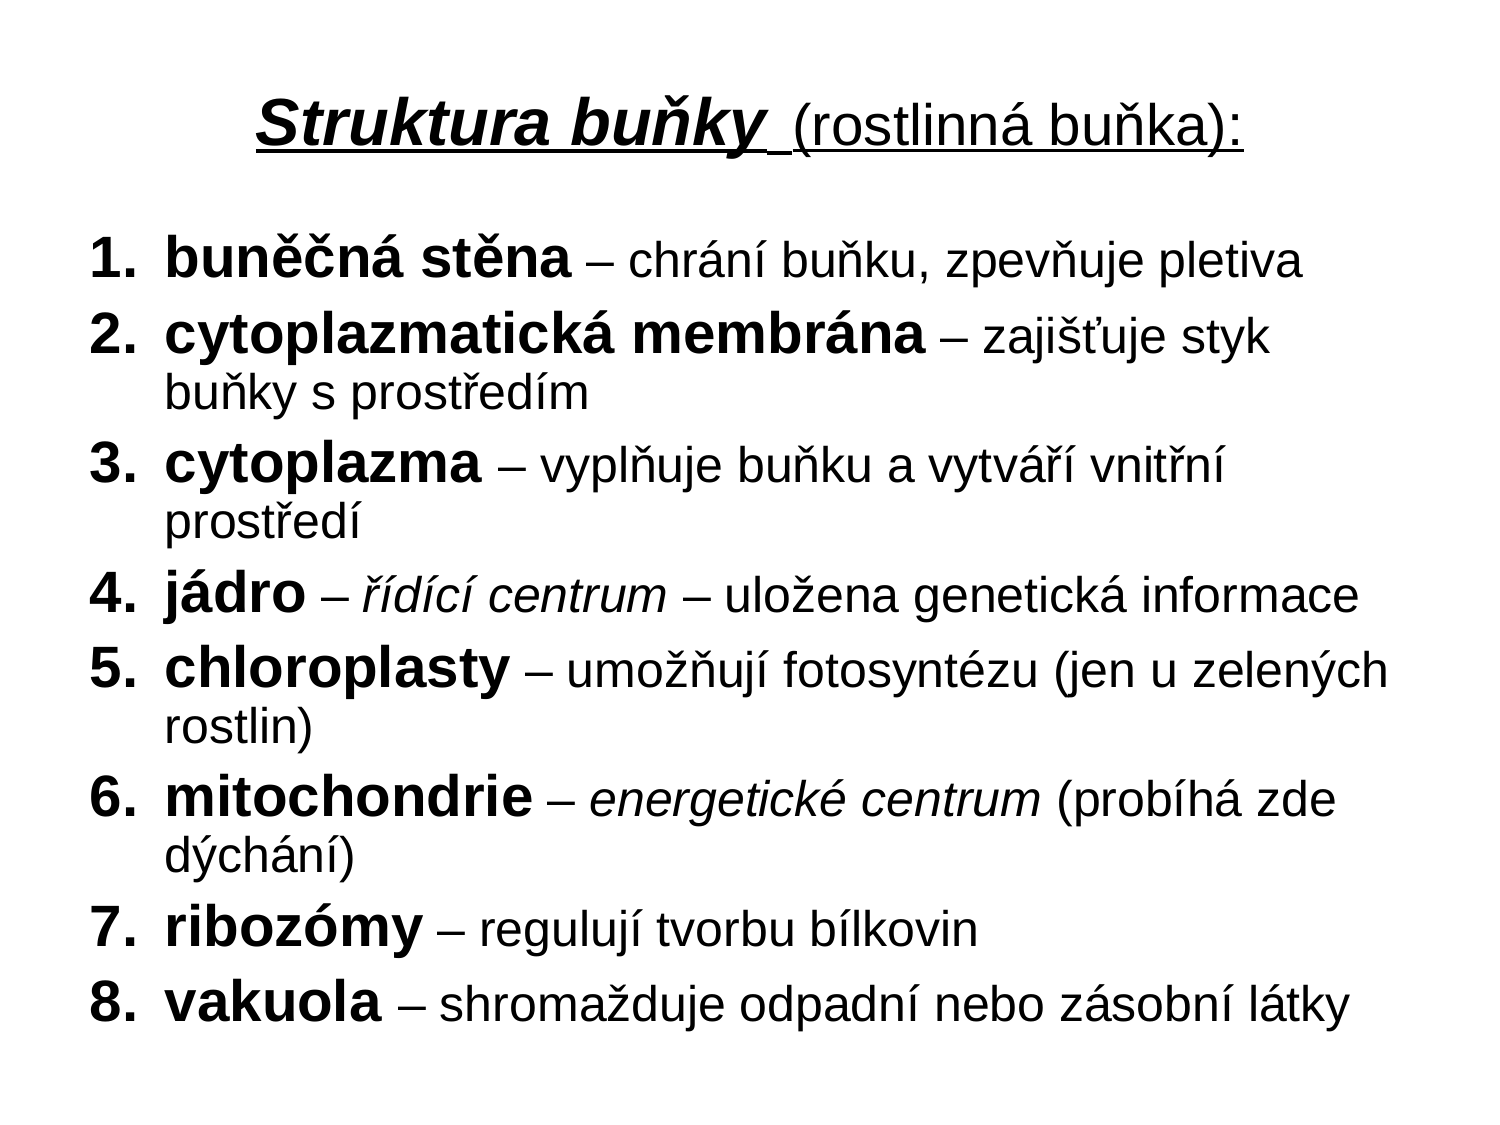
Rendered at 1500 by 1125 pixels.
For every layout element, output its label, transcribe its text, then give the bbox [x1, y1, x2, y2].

list buněčná stěna – chrání buňku, zpevňuje pletiva cytoplazmatická membrána – zajišťuje styk buňky s prostředím cytoplazma – vyplňuje buňku a vytváří vnitřní prostředí jádro – řídící centrum – uložena genetická informace chloroplasty – umožňují fotosyntézu (jen u zelených rostlin) mitochondrie – energetické centrum (probíhá zde dýchání) ribozómy – regulují tvorbu bílkovin vakuola – shromažduje odpadní nebo zásobní látky [75, 219, 1426, 1111]
title Struktura buňky (rostlinná buňka): [75, 45, 1426, 173]
